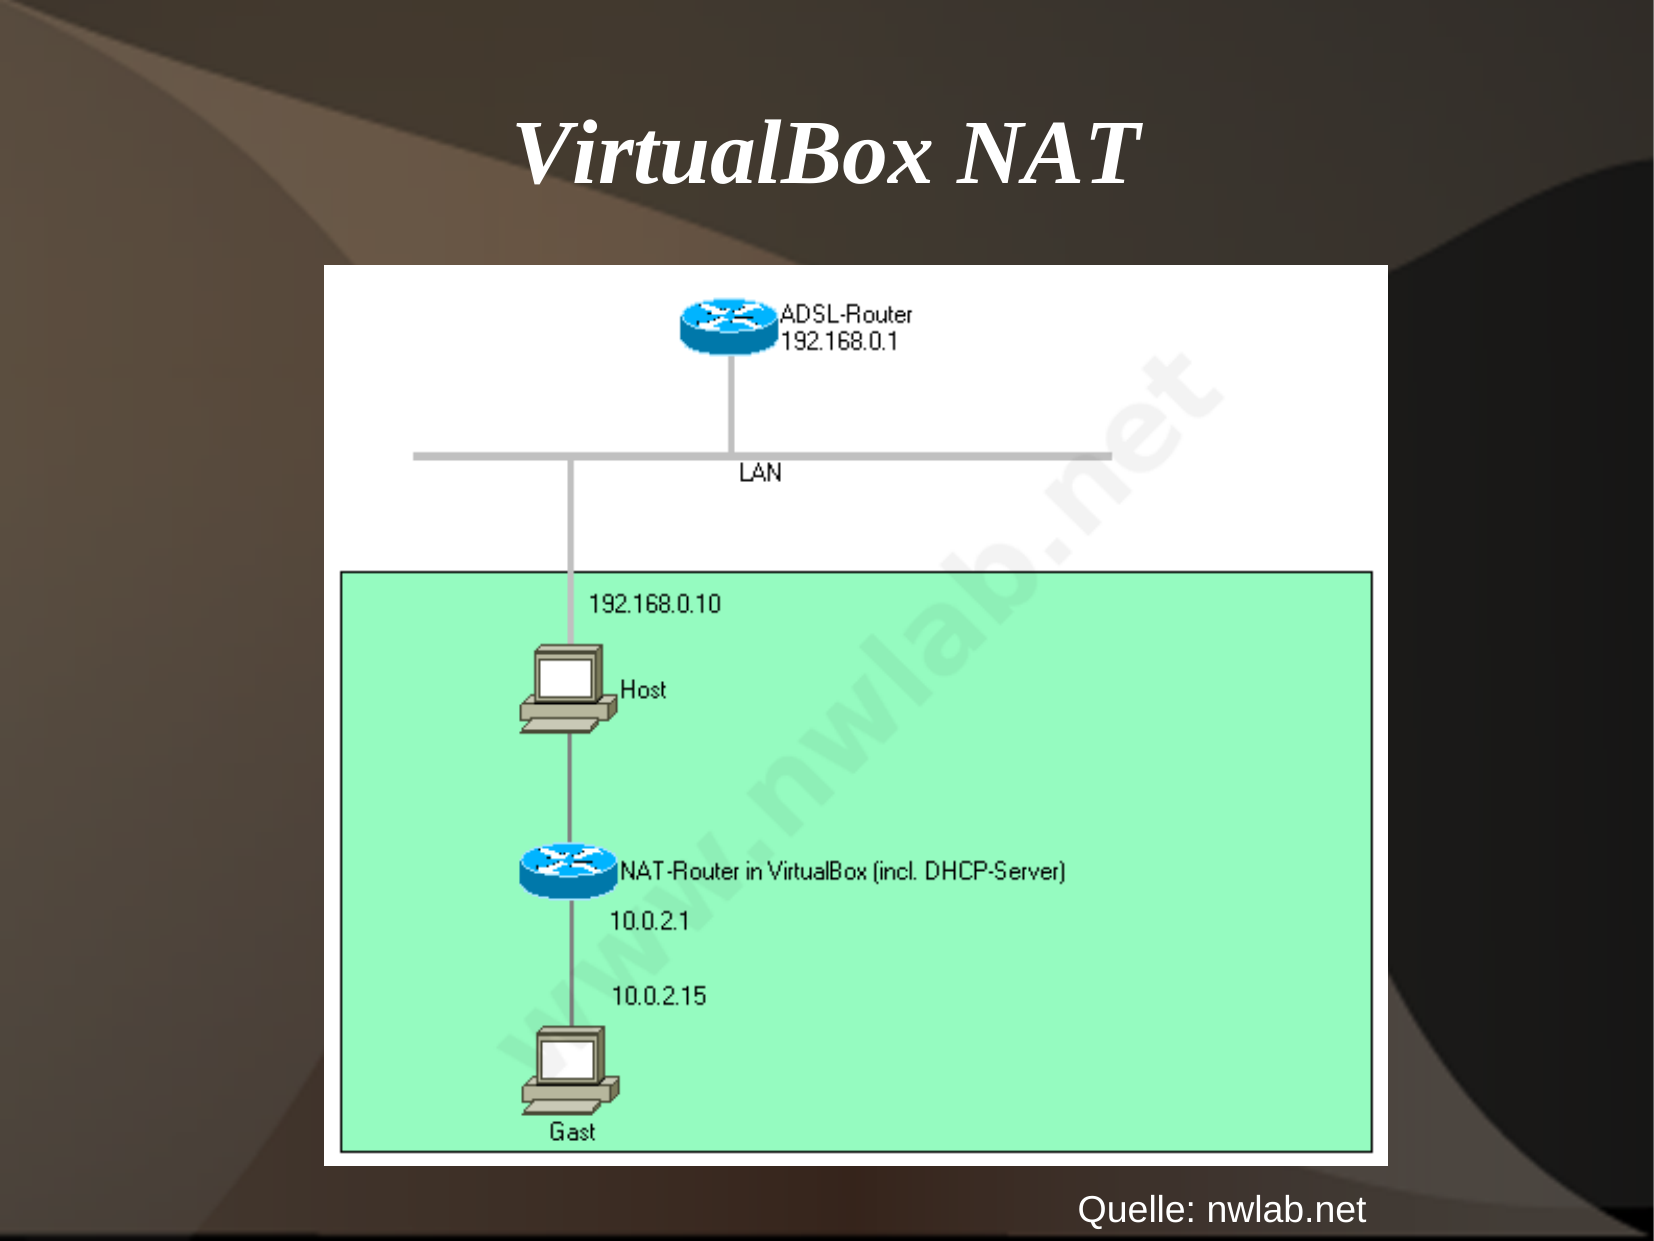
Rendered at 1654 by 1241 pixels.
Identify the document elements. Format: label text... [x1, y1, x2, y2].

text_box Quelle: nwlab.net [1062, 1181, 1383, 1238]
picture [0, 0, 1654, 1241]
title VirtualBox NAT [82, 49, 1571, 257]
